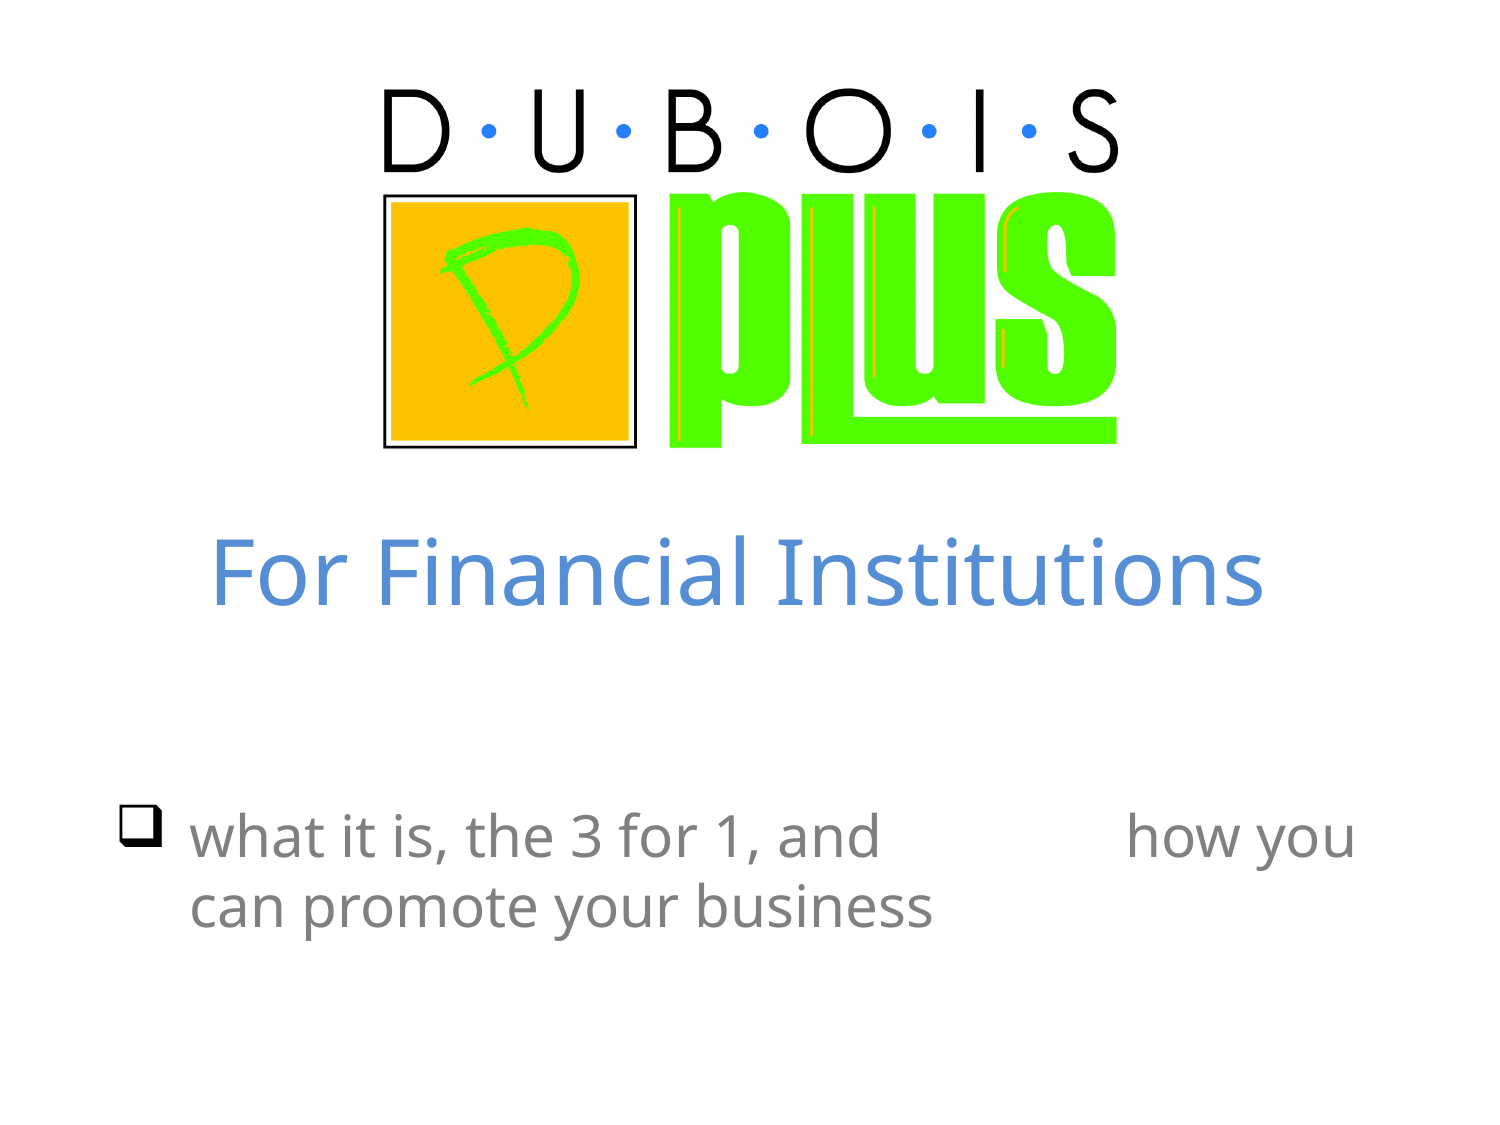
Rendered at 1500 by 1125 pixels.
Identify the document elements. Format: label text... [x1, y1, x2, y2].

text_box what it is, the 3 for 1, and how you can promote your business [99, 774, 1450, 963]
title For Financial Institutions [75, 474, 1425, 663]
picture [362, 74, 1138, 463]
